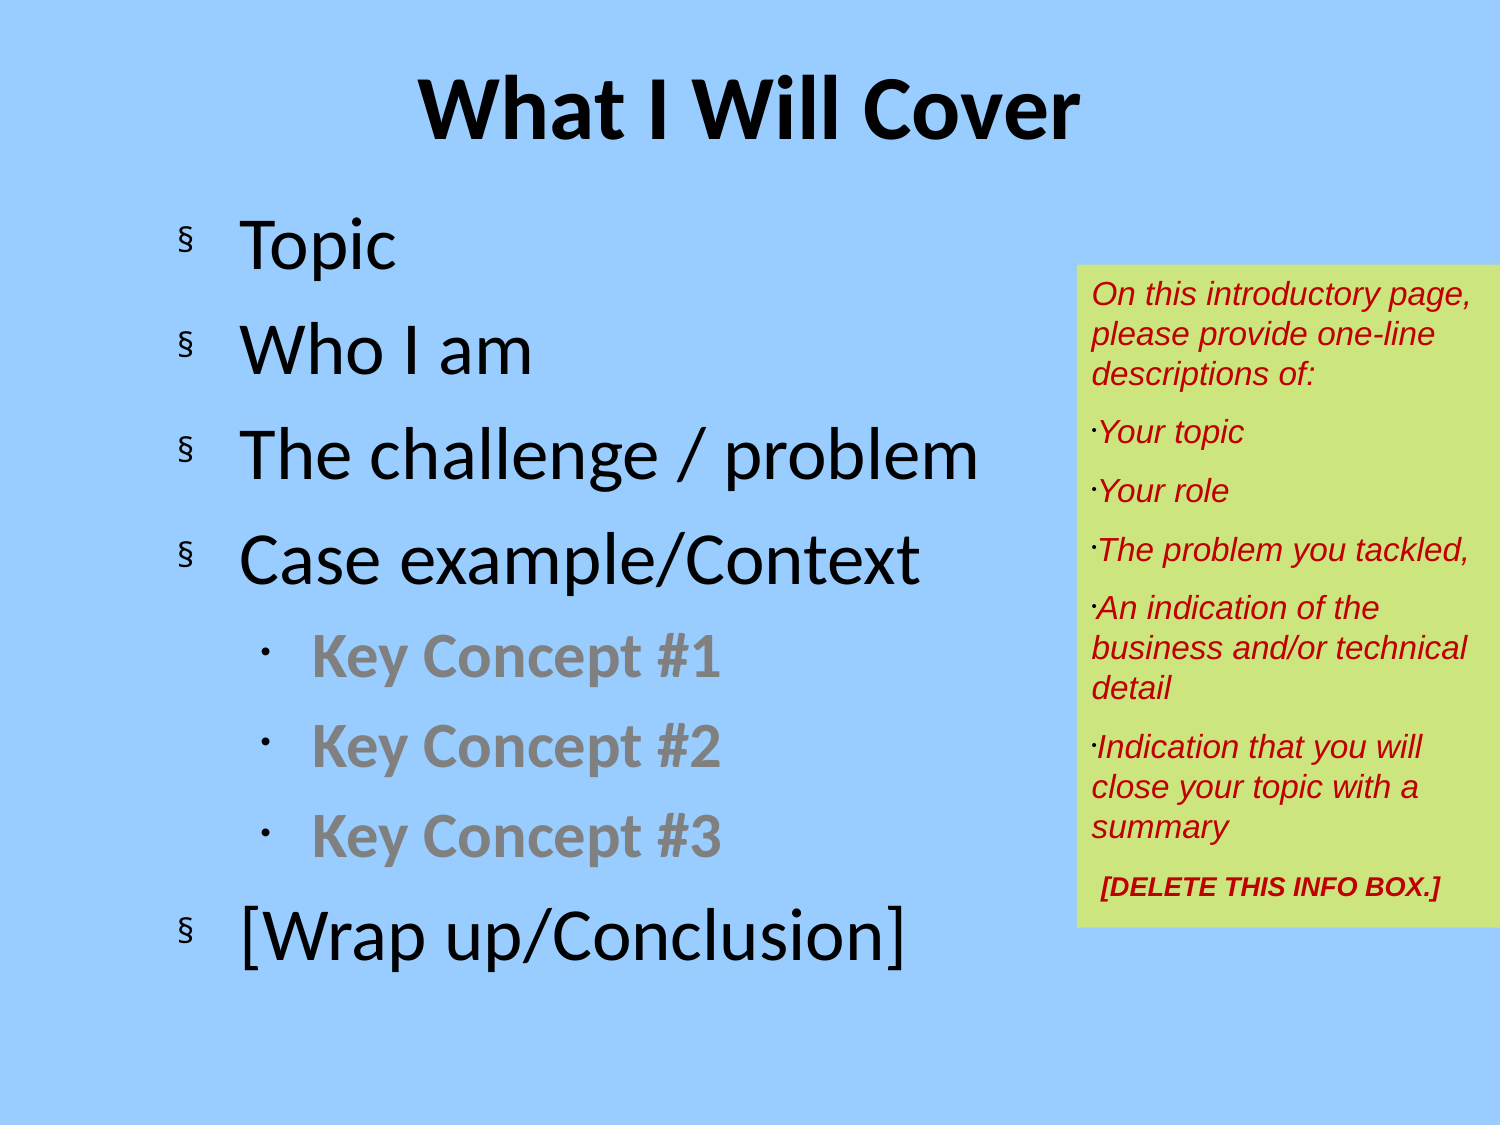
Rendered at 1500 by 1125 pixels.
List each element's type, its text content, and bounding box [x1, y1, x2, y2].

title What I Will Cover [75, 25, 1425, 180]
text_box On this introductory page, please provide one-line descriptions of: Your topic Your role The problem you tackled, An indication of the business and/or technical detail Indication that you will close your topic with a summary [DELETE THIS INFO BOX.] [1076, 264, 1500, 928]
text_box Topic Who I am The challenge / problem Case example/Context Key Concept #1 Key Concept #2 Key Concept #3 [Wrap up/Conclusion] [162, 187, 1388, 1005]
